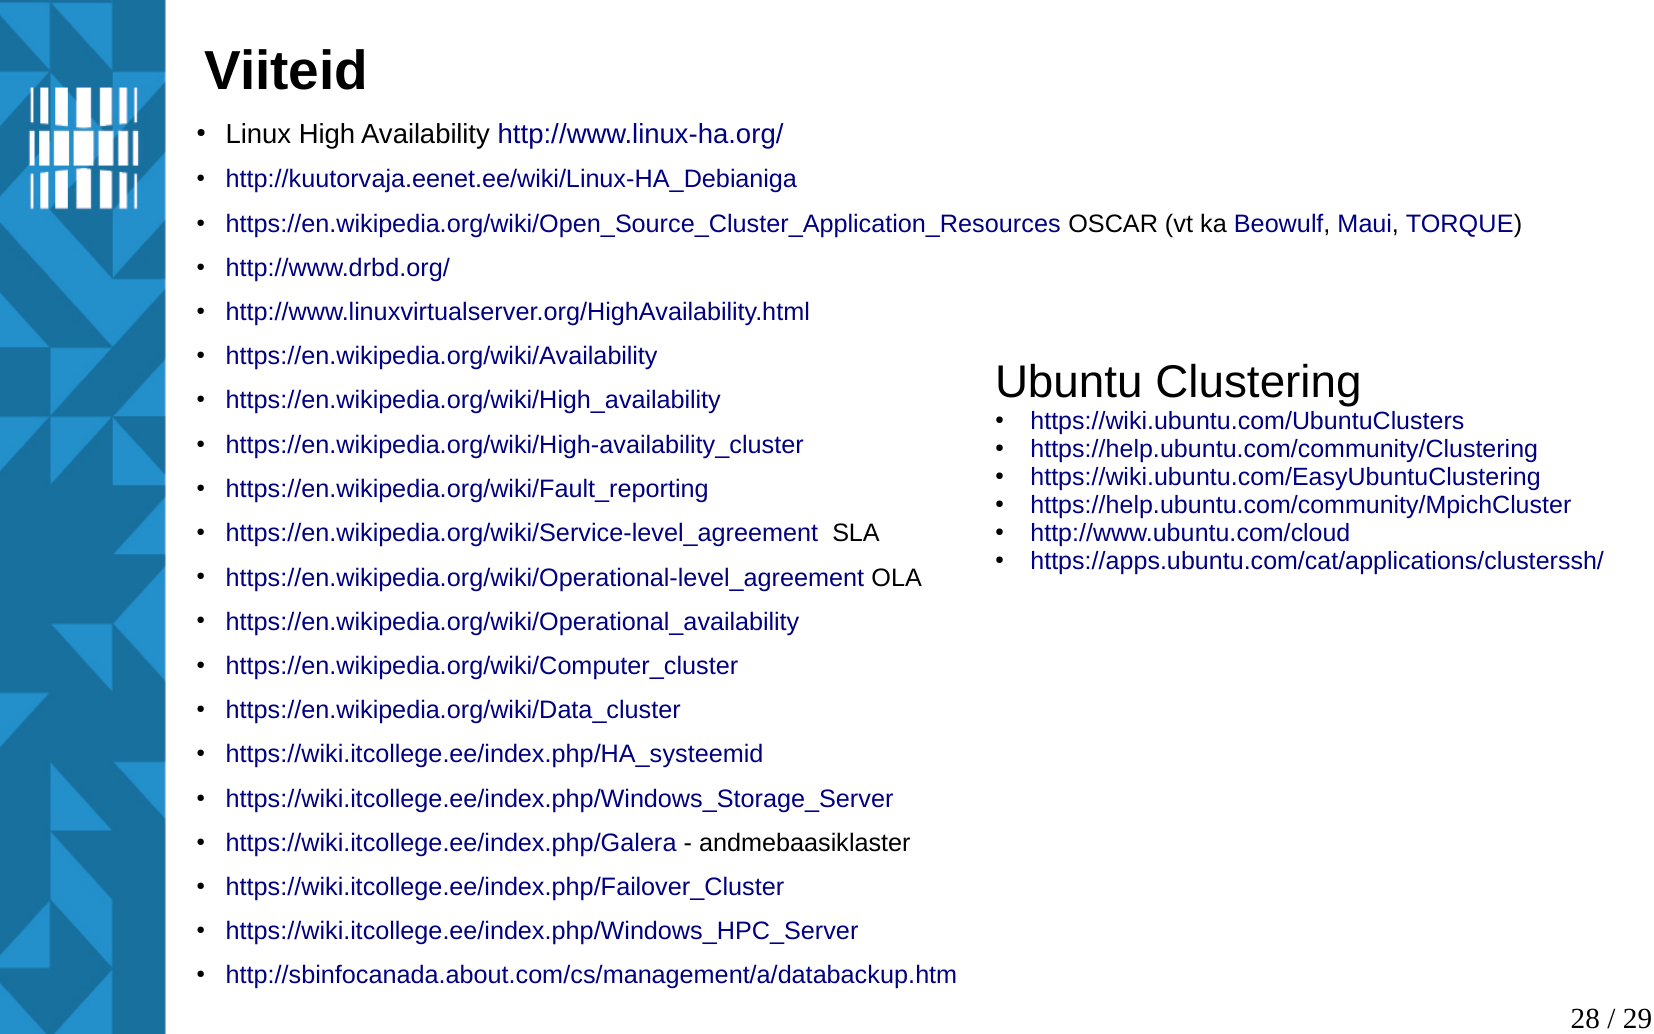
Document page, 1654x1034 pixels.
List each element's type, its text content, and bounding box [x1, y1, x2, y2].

list Linux High Availability http://www.linux-ha.org/ http://kuutorvaja.eenet.ee/wiki/Linux-HA_Debianiga https://en.wikipedia.org/wiki/Open_Source_Cluster_Application_Resources OSCAR (vt ka Beowulf, Maui, TORQUE) http://www.drbd.org/ http://www.linuxvirtualserver.org/HighAvailability.html https://en.wikipedia.org/wiki/Availability https://en.wikipedia.org/wiki/High_availability https://en.wikipedia.org/wiki/High-availability_cluster https://en.wikipedia.org/wiki/Fault_reporting https://en.wikipedia.org/wiki/Service-level_agreement SLA https://en.wikipedia.org/wiki/Operational-level_agreement OLA https://en.wikipedia.org/wiki/Operational_availability https://en.wikipedia.org/wiki/Computer_cluster https://en.wikipedia.org/wiki/Data_cluster https://wiki.itcollege.ee/index.php/HA_systeemid https://wiki.itcollege.ee/index.php/Windows_Storage_Server https://wiki.itcollege.ee/index.php/Galera - andmebaasiklaster https://wiki.itcollege.ee/index.php/Failover_Cluster https://wiki.itcollege.ee/index.php/Windows_HPC_Server http://sbinfocanada.about.com/cs/management/a/databackup.htm [186, 118, 1565, 1004]
text_box Ubuntu Clustering https://wiki.ubuntu.com/UbuntuClusters https://help.ubuntu.com/community/Clustering https://wiki.ubuntu.com/EasyUbuntuClustering https://help.ubuntu.com/community/MpichCluster http://www.ubuntu.com/cloud https://apps.ubuntu.com/cat/applications/clusterssh/ [980, 348, 1648, 585]
title Viiteid [204, 29, 1607, 113]
